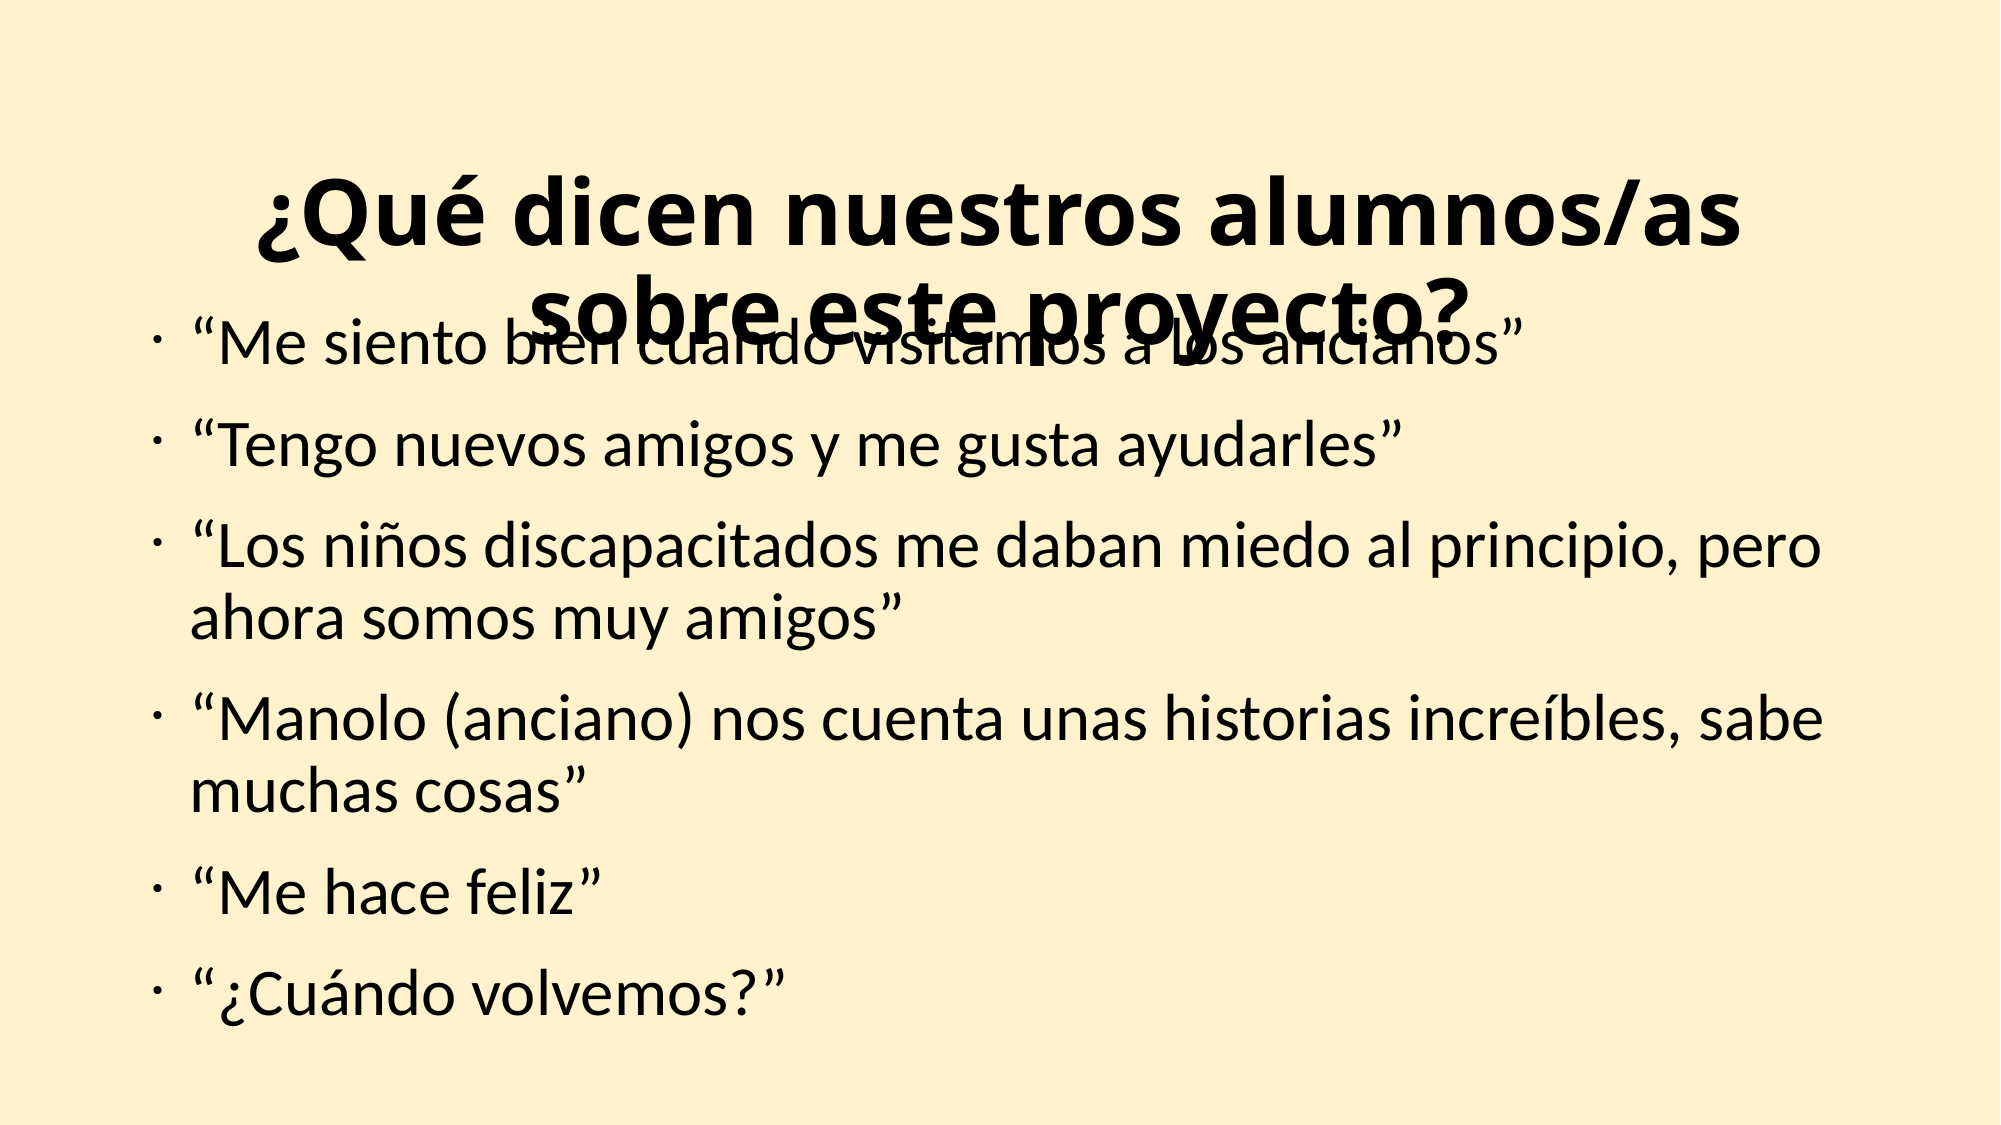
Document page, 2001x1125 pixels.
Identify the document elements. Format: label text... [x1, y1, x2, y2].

title ¿Qué dicen nuestros alumnos/as sobre este proyecto? [137, 59, 1863, 278]
list “Me siento bien cuando visitamos a los ancianos” “Tengo nuevos amigos y me gusta ayudarles” “Los niños discapacitados me daban miedo al principio, pero ahora somos muy amigos” “Manolo (anciano) nos cuenta unas historias increíbles, sabe muchas cosas” “Me hace feliz” “¿Cuándo volvemos?” [137, 299, 1863, 1014]
